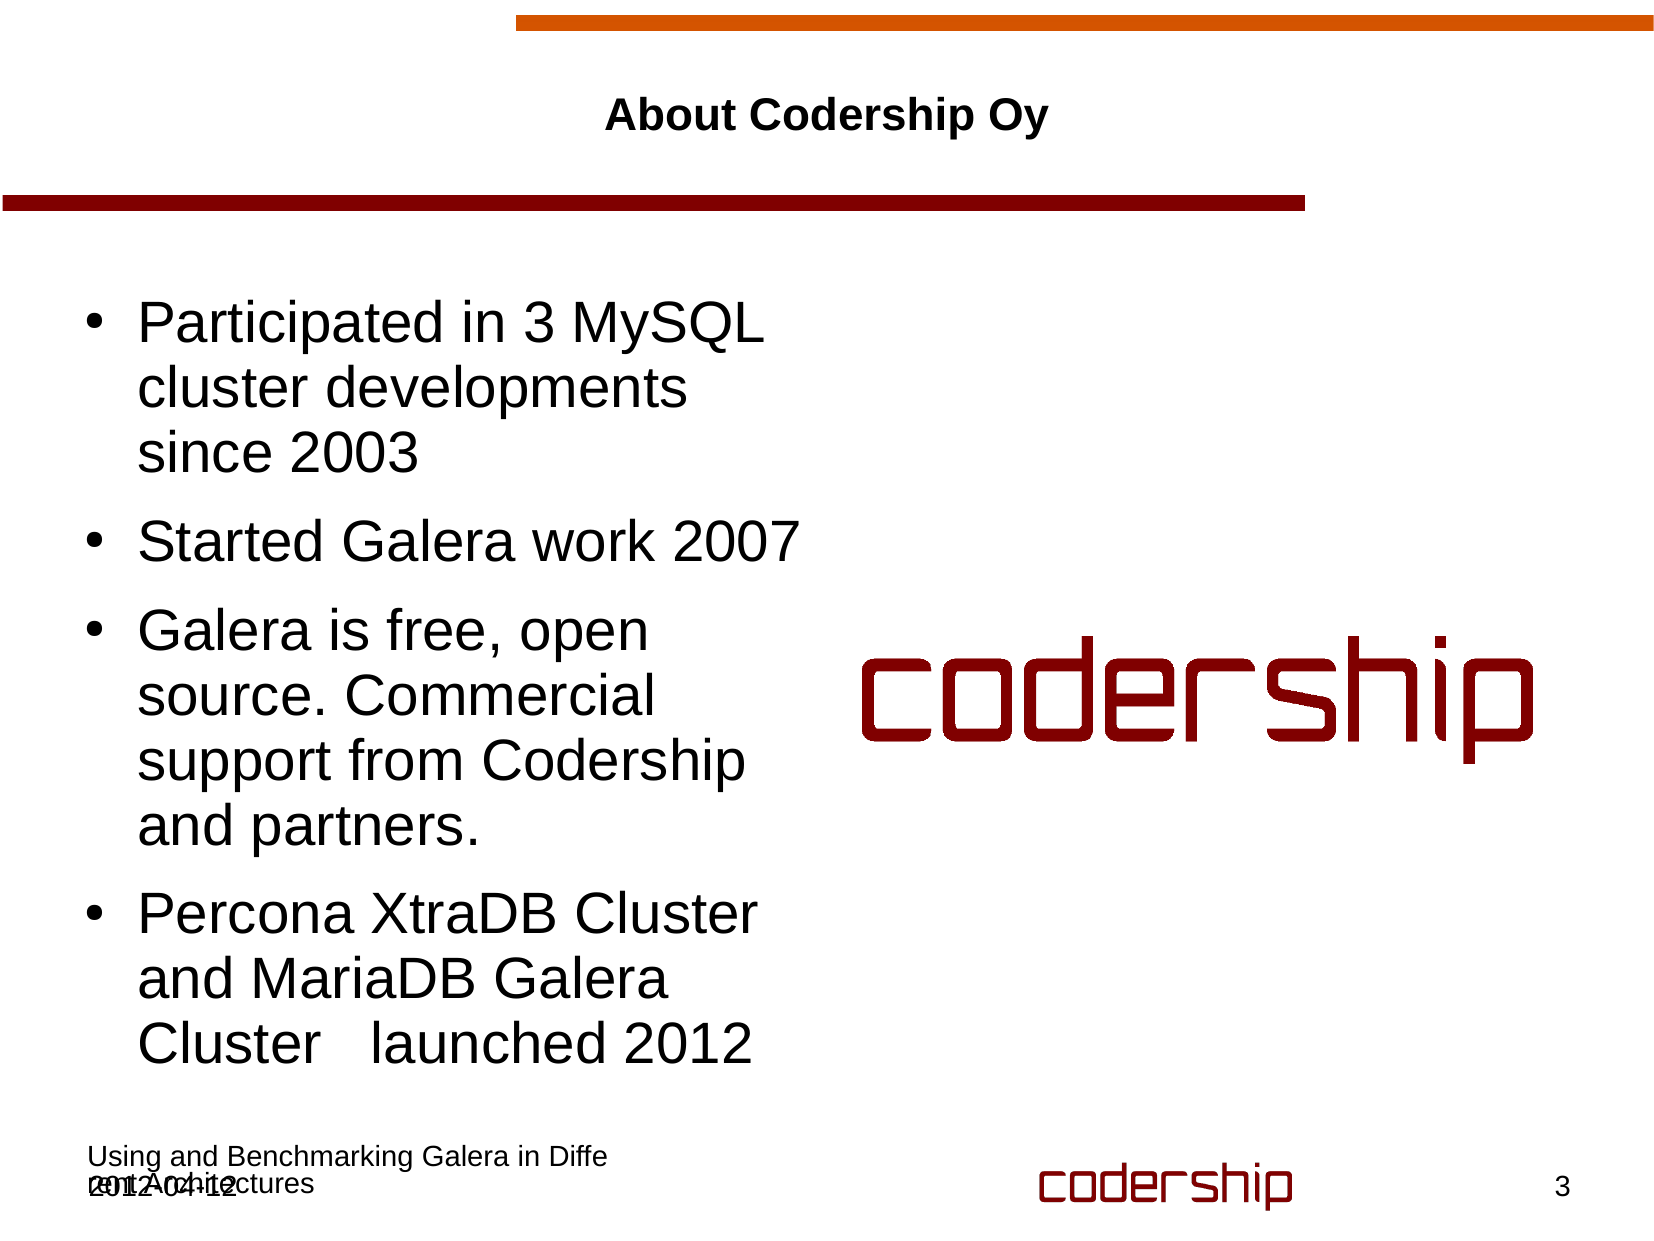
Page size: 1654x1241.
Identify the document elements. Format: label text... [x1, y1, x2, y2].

picture [516, 15, 1654, 31]
picture [1035, 1158, 1296, 1215]
picture [850, 624, 1544, 775]
title About Codership Oy [82, 49, 1571, 181]
picture [2, 195, 1305, 211]
list Participated in 3 MySQL cluster developments since 2003 Started Galera work 2007 Galera is free, open source. Commercial support from Codership and partners. Percona XtraDB Cluster and MariaDB Galera Cluster launched 2012 [82, 290, 809, 1109]
